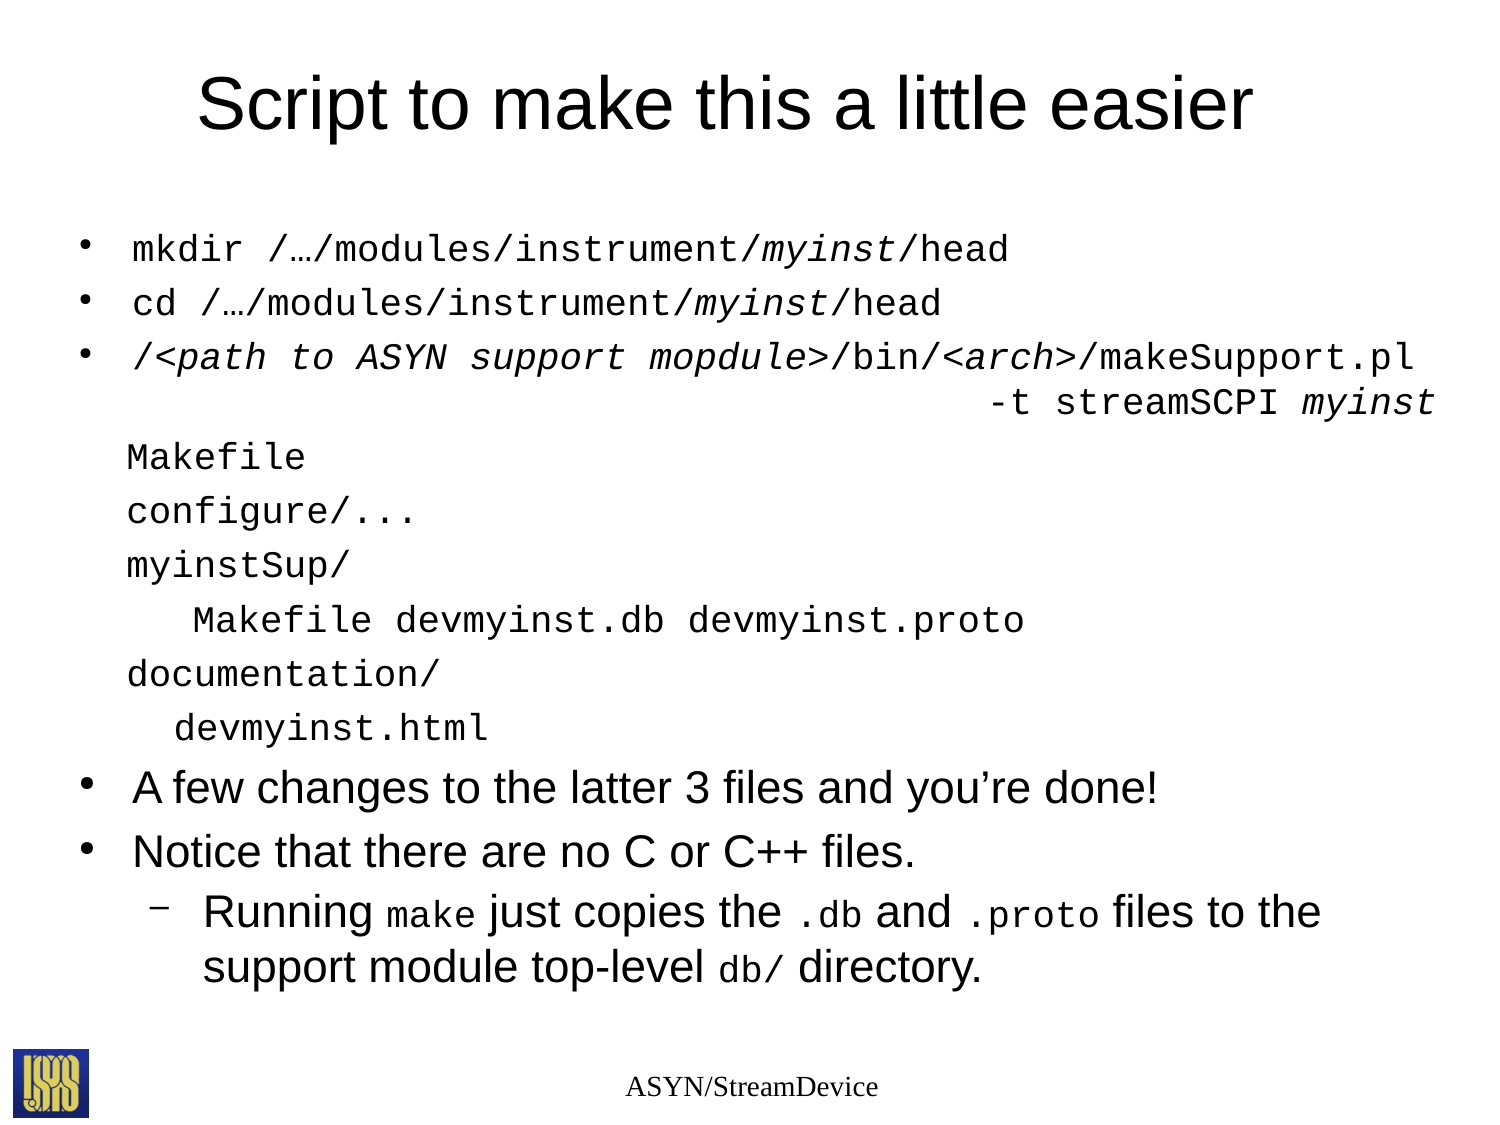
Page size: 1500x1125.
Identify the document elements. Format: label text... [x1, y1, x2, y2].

list mkdir /…/modules/instrument/myinst/head cd /…/modules/instrument/myinst/head /<path to ASYN support mopdule>/bin/<arch>/makeSupport.pl -t streamSCPI myinst Makefile configure/... myinstSup/ Makefile devmyinst.db devmyinst.proto documentation/ devmyinst.html A few changes to the latter 3 files and you’re done! Notice that there are no C or C++ files. Running make just copies the .db and .proto files to the support module top-level db/ directory. [46, 216, 1459, 1000]
title Script to make this a little easier [55, 54, 1361, 152]
picture [13, 1049, 89, 1118]
